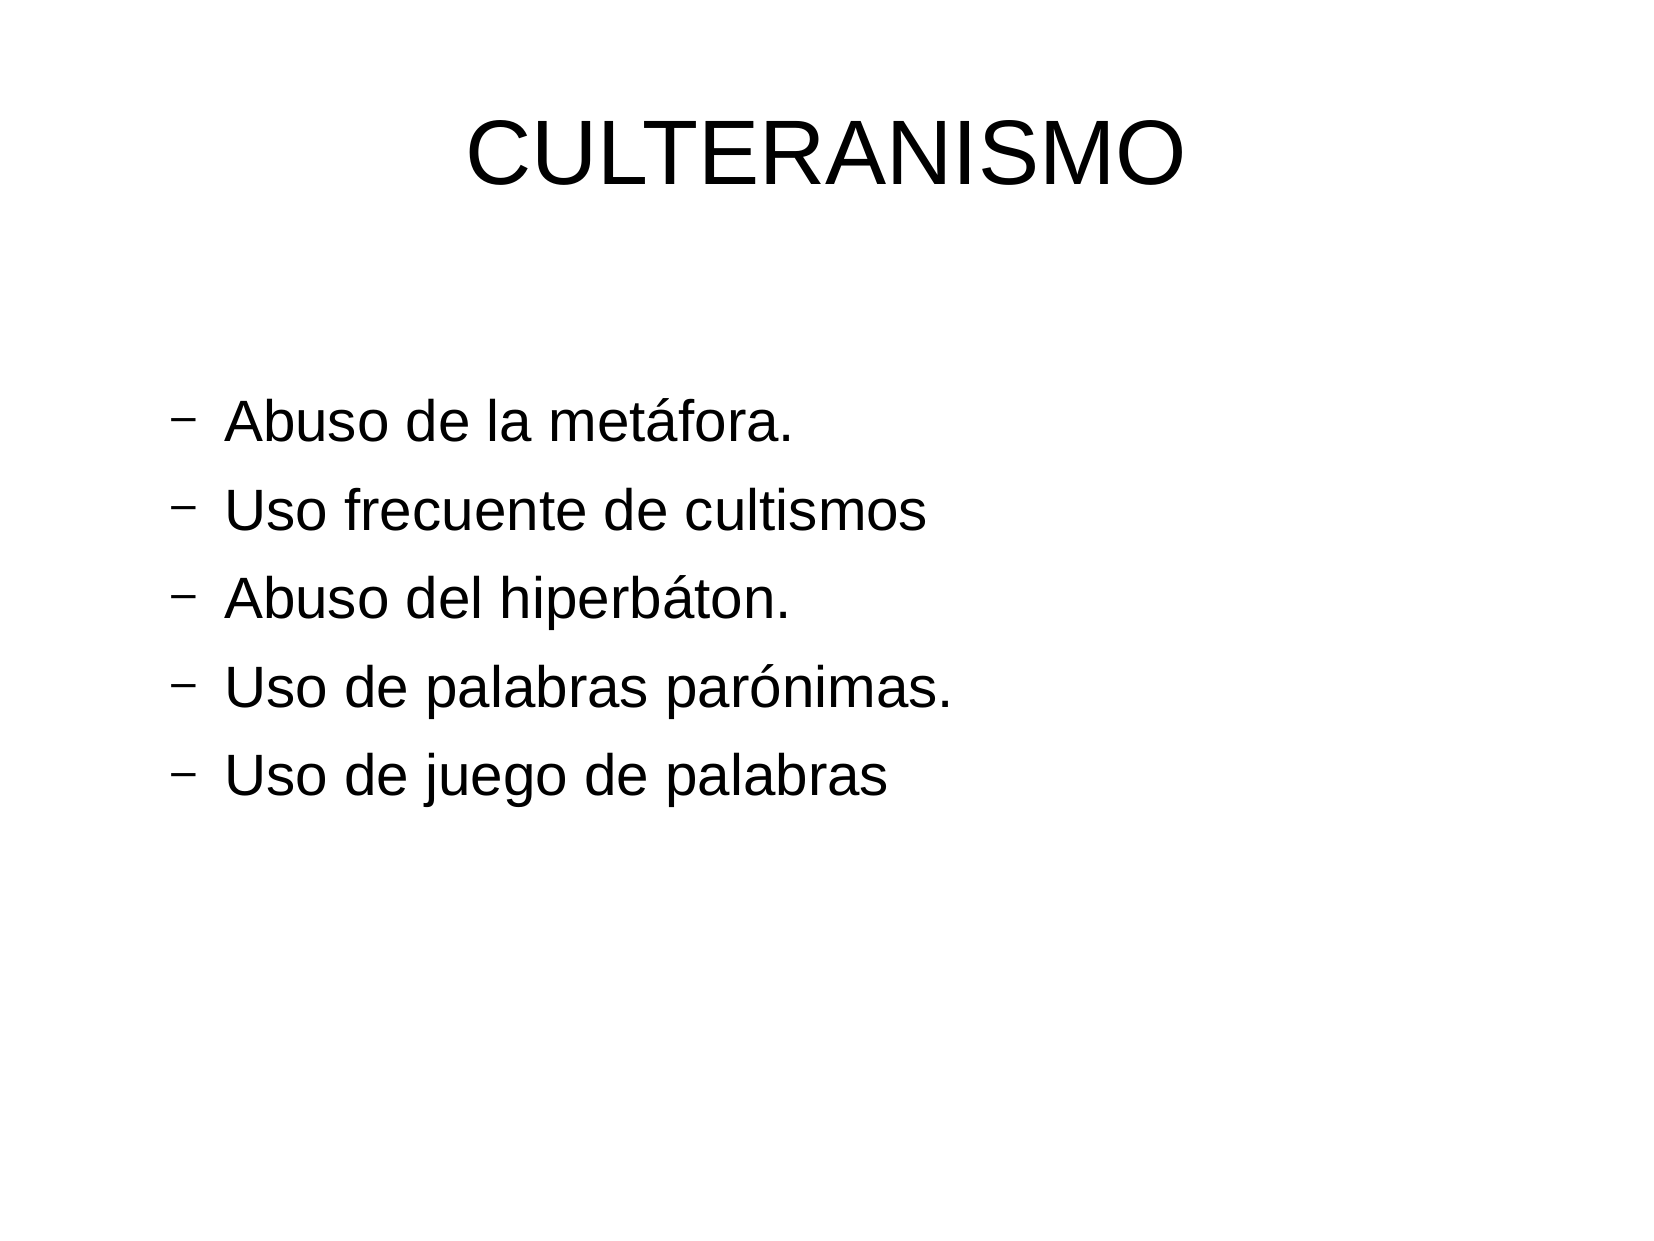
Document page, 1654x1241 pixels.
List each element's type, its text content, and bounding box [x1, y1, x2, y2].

list Abuso de la metáfora. Uso frecuente de cultismos Abuso del hiperbáton. Uso de palabras parónimas. Uso de juego de palabras [82, 290, 1571, 1010]
title CULTERANISMO [82, 49, 1571, 257]
